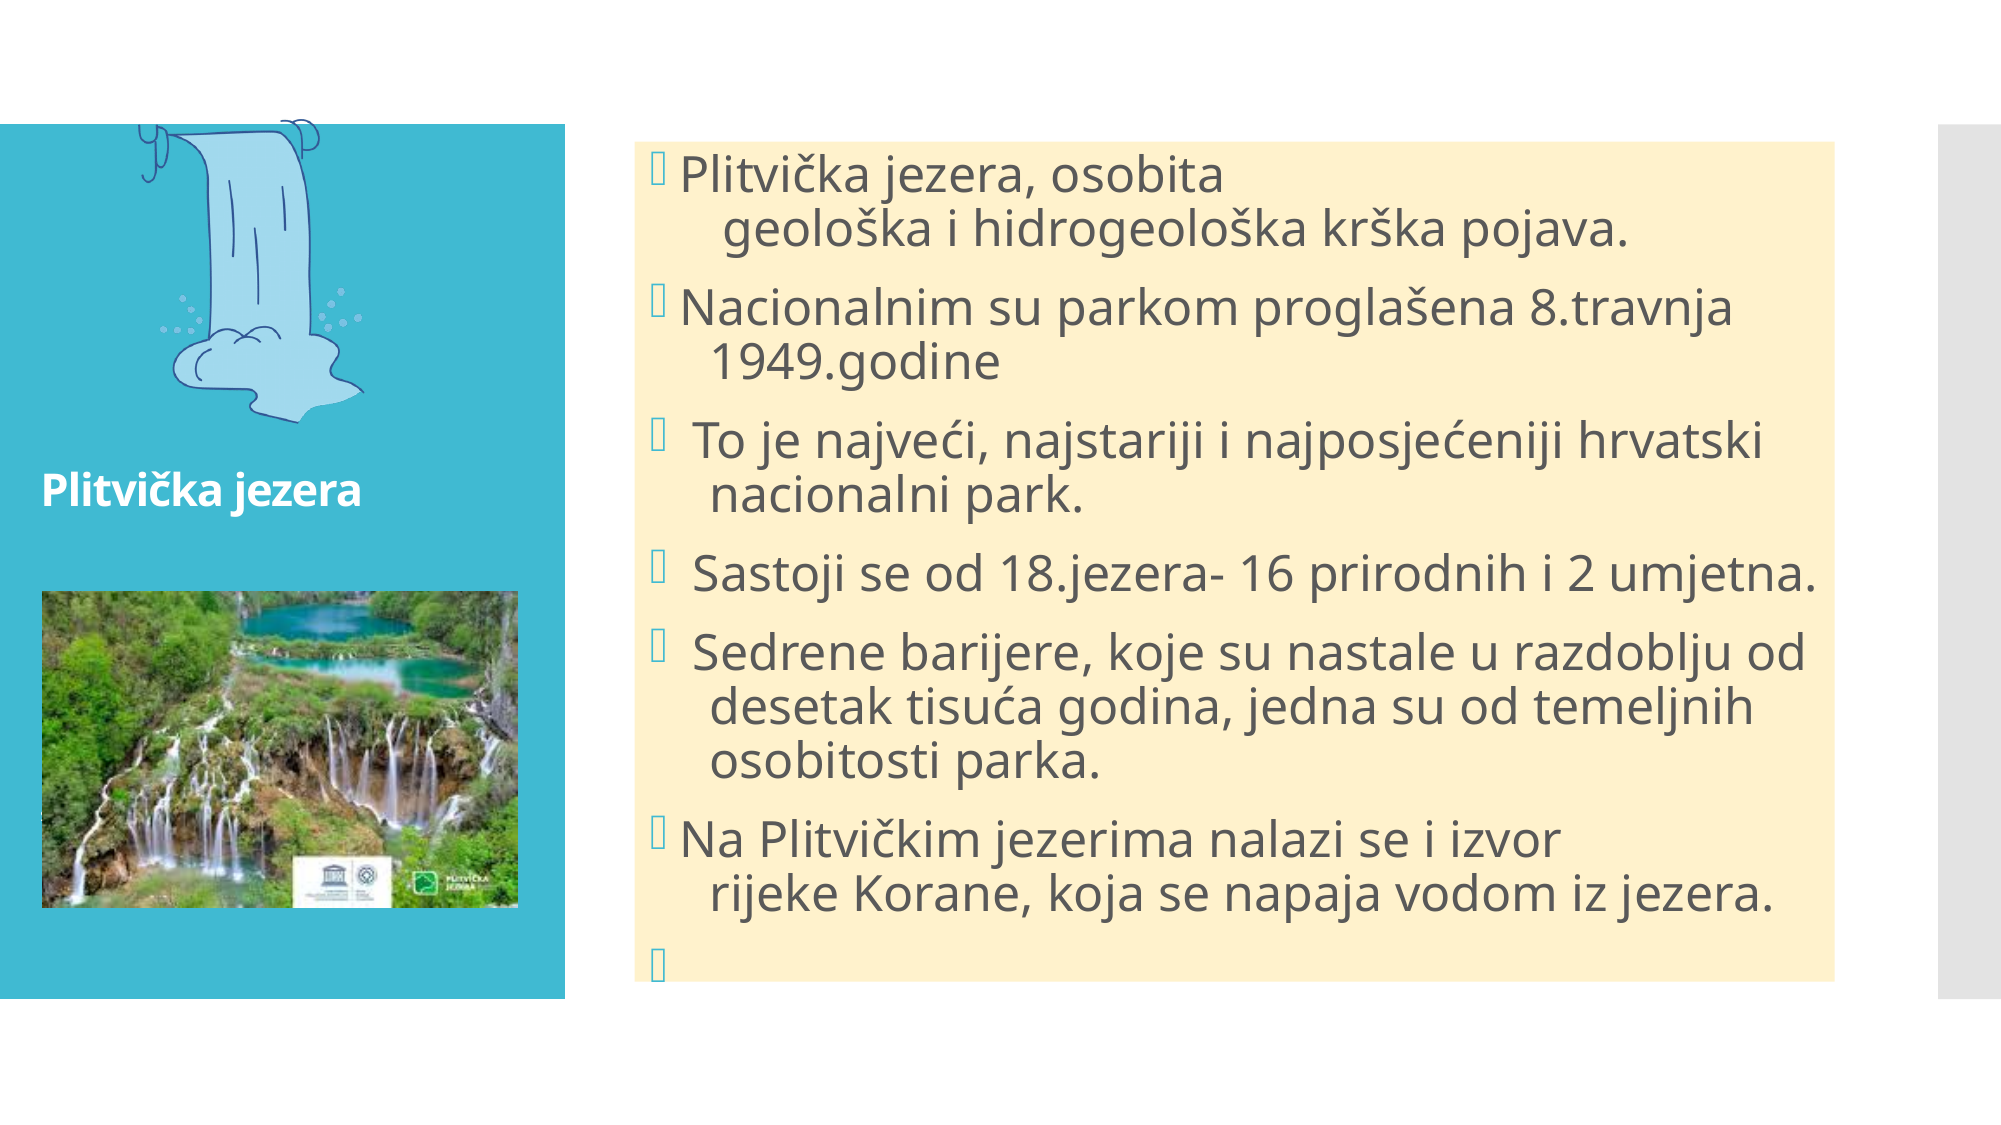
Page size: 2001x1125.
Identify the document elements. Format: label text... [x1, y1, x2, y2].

picture [138, 118, 365, 424]
picture [42, 591, 518, 908]
title Plitvička jezera Slika: Plitvička jezera, Izvor: tportal.hr [25, 211, 535, 940]
list Plitvička jezera, osobita geološka i hidrogeološka krška pojava. Nacionalnim su parkom proglašena 8.travnja 1949.godine To je najveći, najstariji i najposjećeniji hrvatski nacionalni park. Sastoji se od 18.jezera- 16 prirodnih i 2 umjetna. Sedrene barijere, koje su nastale u razdoblju od desetak tisuća godina, jedna su od temeljnih osobitosti parka. Na Plitvičkim jezerima nalazi se i izvor rijeke Korane, koja se napaja vodom iz jezera. [634, 141, 1835, 982]
